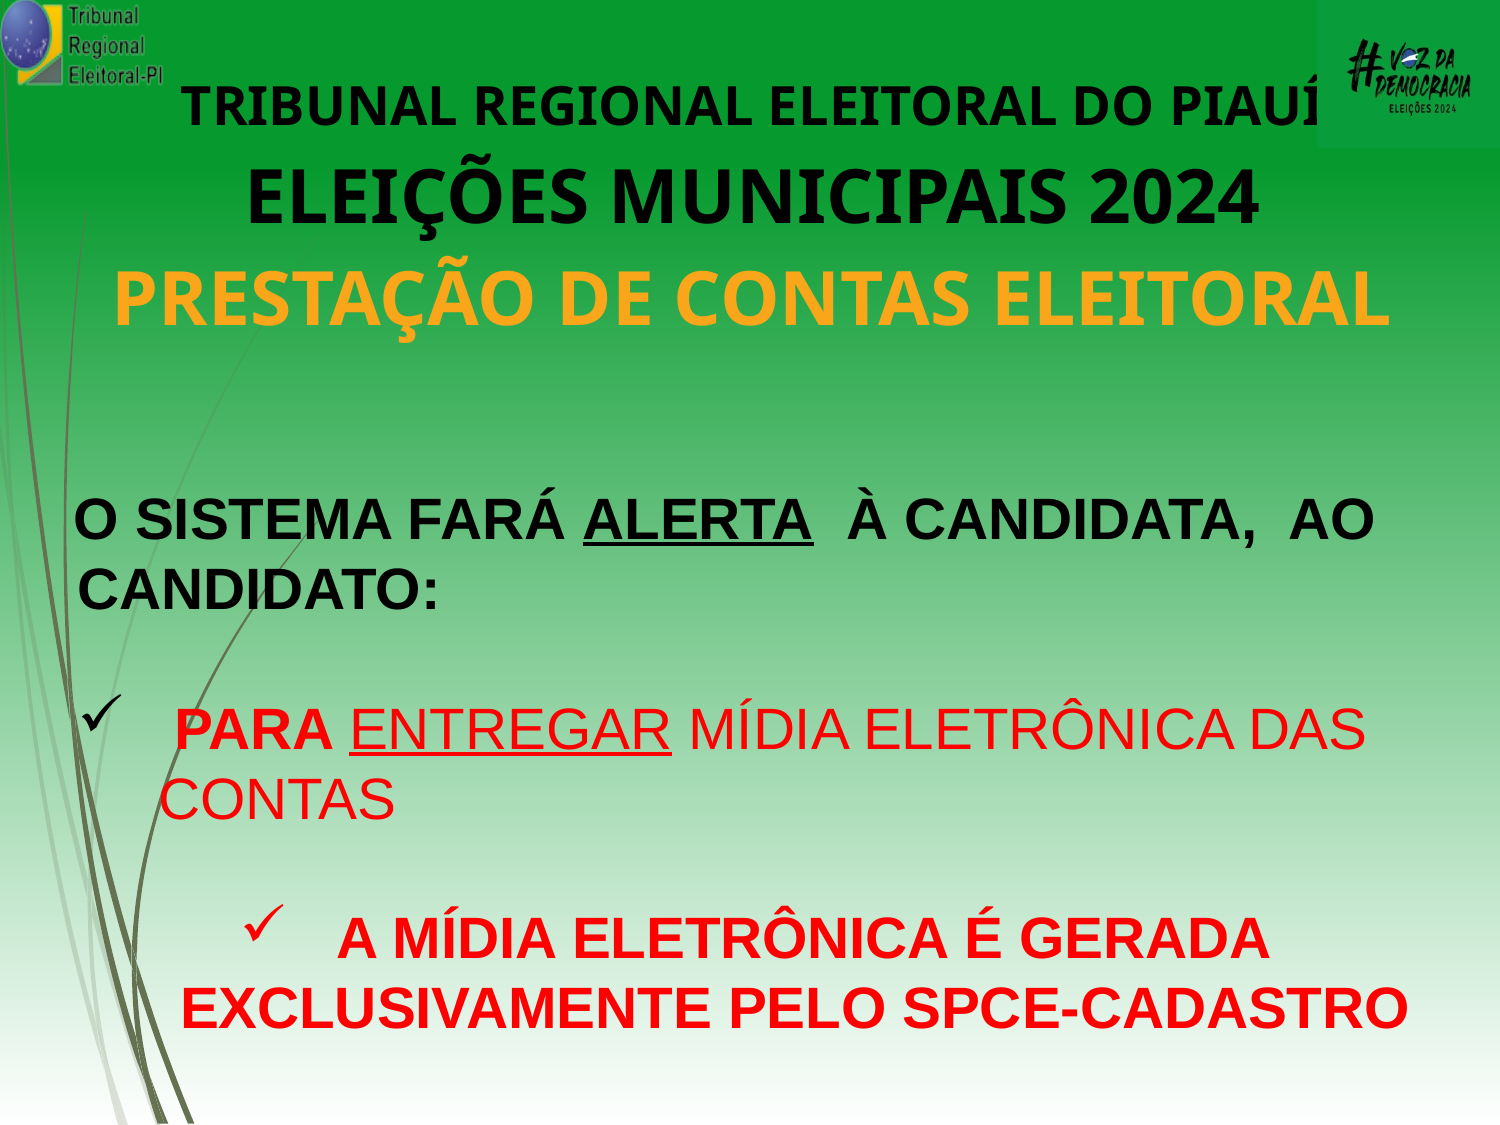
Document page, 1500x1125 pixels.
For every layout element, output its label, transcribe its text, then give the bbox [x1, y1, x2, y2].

text_box TRIBUNAL REGIONAL ELEITORAL DO PIAUÍ ELEIÇÕES MUNICIPAIS 2024 PRESTAÇÃO DE CONTAS ELEITORAL O SISTEMA FARÁ ALERTA À CANDIDATA, AO CANDIDATO: PARA ENTREGAR MÍDIA ELETRÔNICA DAS CONTAS A MÍDIA ELETRÔNICA É GERADA EXCLUSIVAMENTE PELO SPCE-CADASTRO [58, 63, 1447, 365]
picture [1317, 0, 1500, 148]
picture [0, 0, 177, 94]
